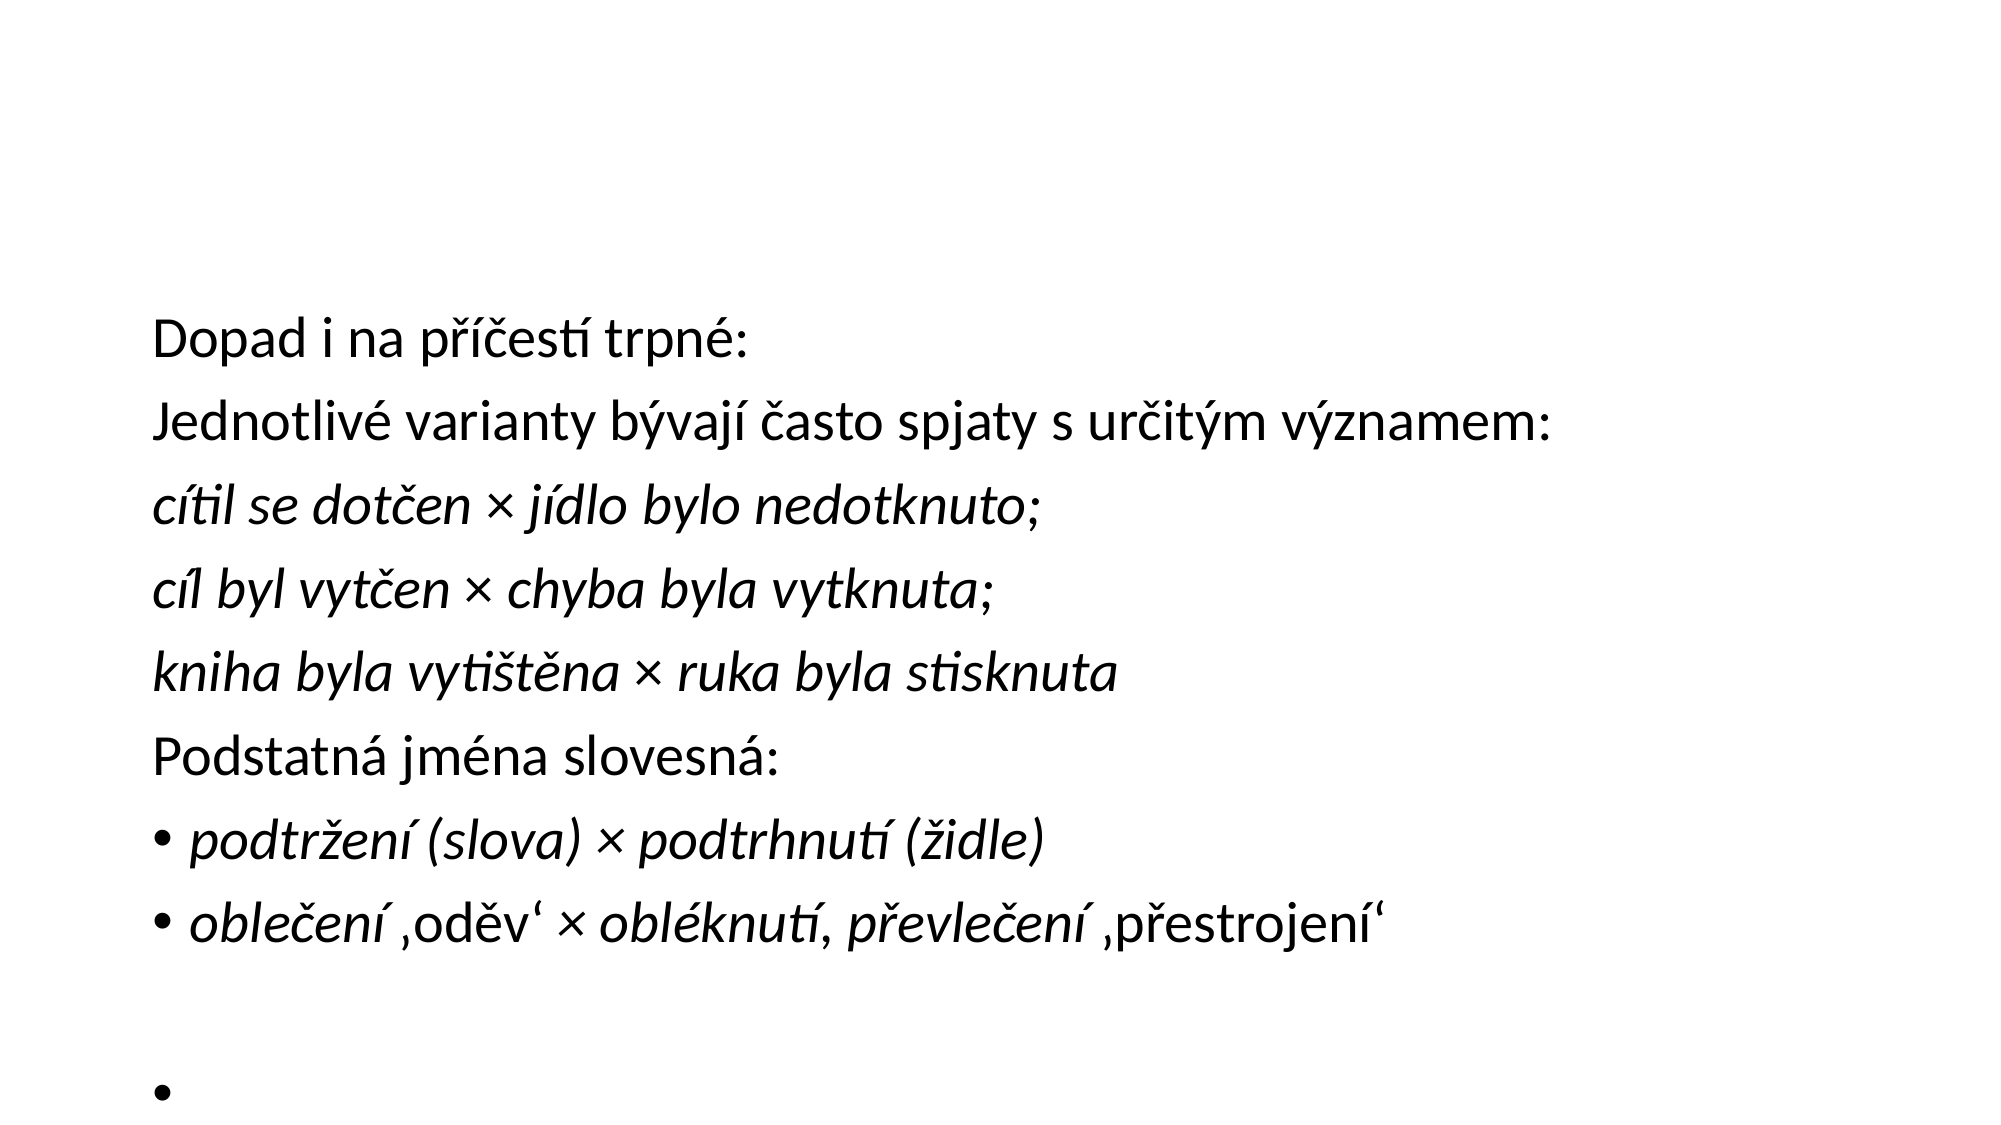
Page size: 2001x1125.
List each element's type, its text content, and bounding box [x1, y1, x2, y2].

list Dopad i na příčestí trpné: Jednotlivé varianty bývají často spjaty s určitým významem: cítil se dotčen × jídlo bylo nedotknuto; cíl byl vytčen × chyba byla vytknuta; kniha byla vytištěna × ruka byla stisknuta Podstatná jména slovesná: podtržení (slova) × podtrhnutí (židle) oblečení ‚oděv‘ × obléknutí, převlečení ‚přestrojení‘ [137, 299, 1863, 1014]
